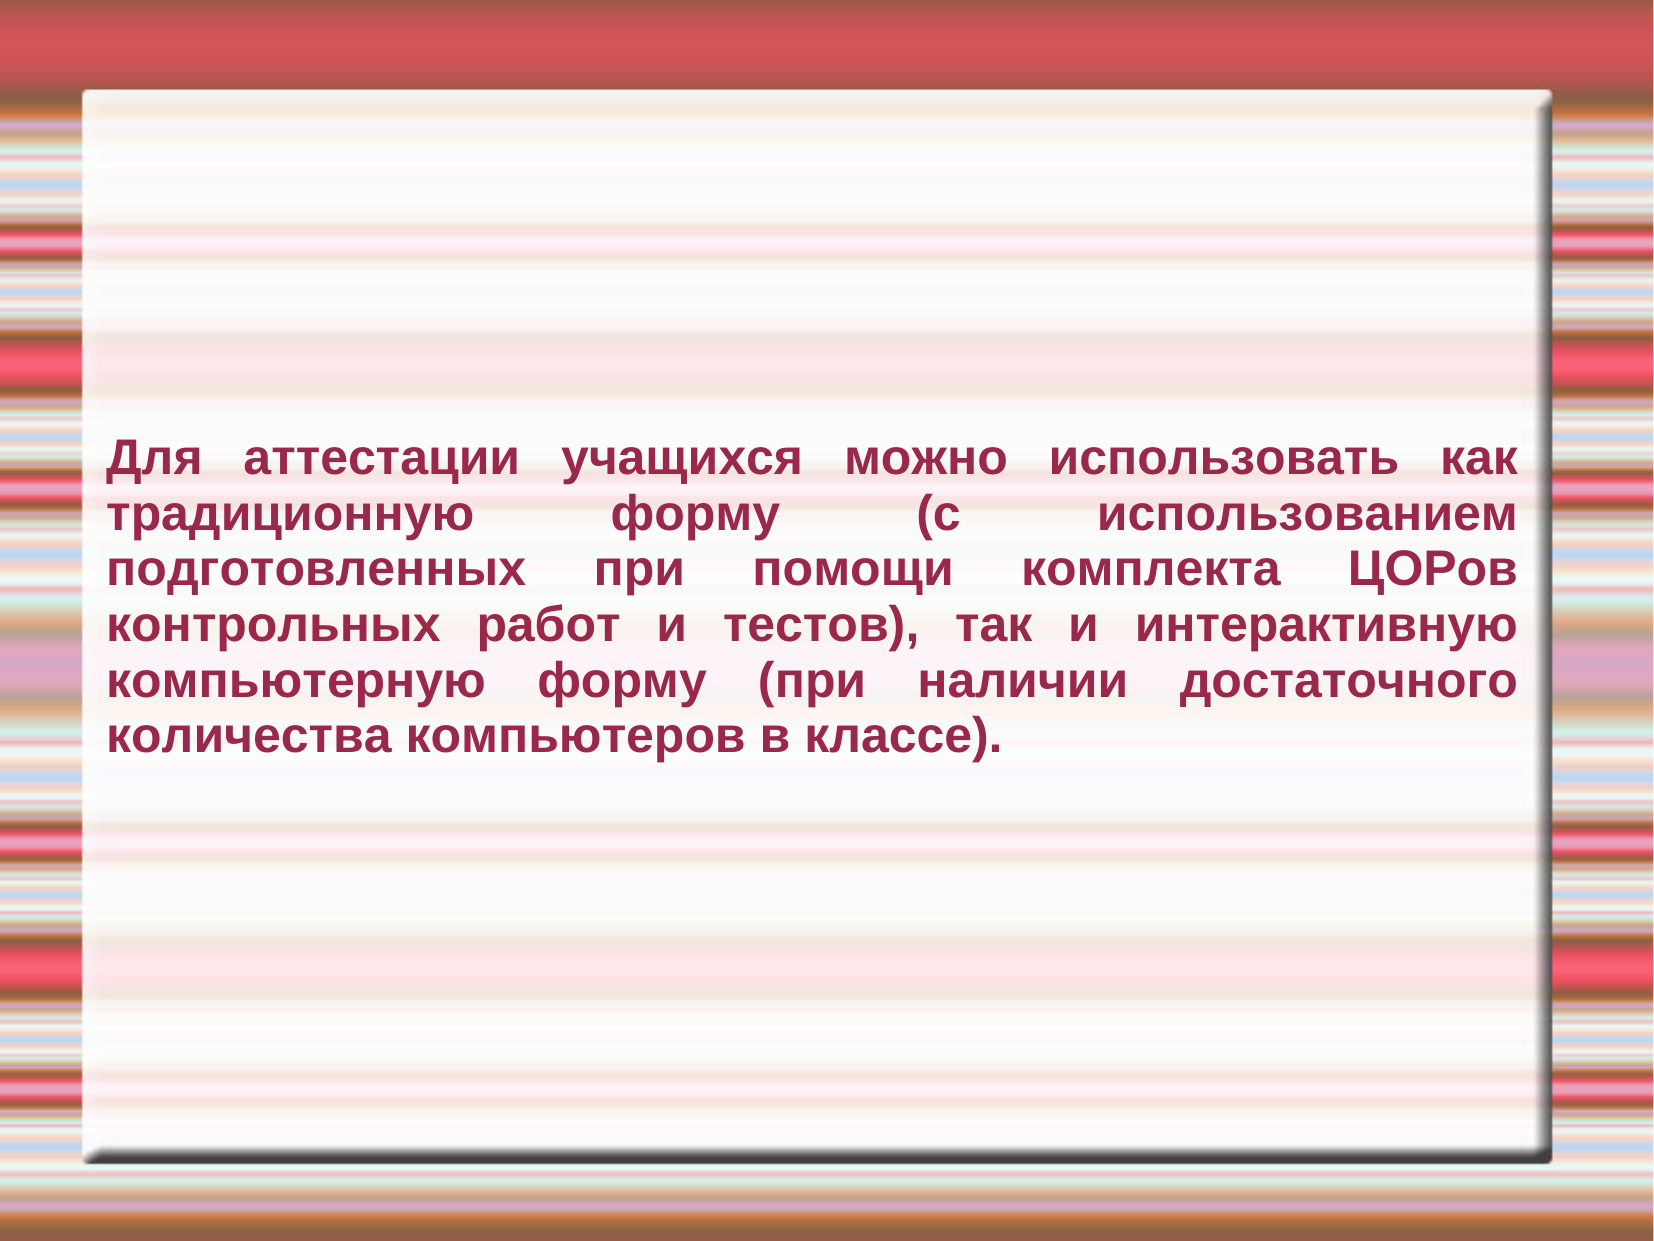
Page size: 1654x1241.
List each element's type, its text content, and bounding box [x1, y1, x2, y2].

title Для аттестации учащихся можно использовать как традиционную форму (с использованием подготовленных при помощи комплекта ЦОРов контрольных работ и тестов), так и интерактивную компьютерную форму (при наличии достаточного количества компьютеров в классе). [106, 425, 1519, 768]
picture [0, 0, 1654, 1241]
